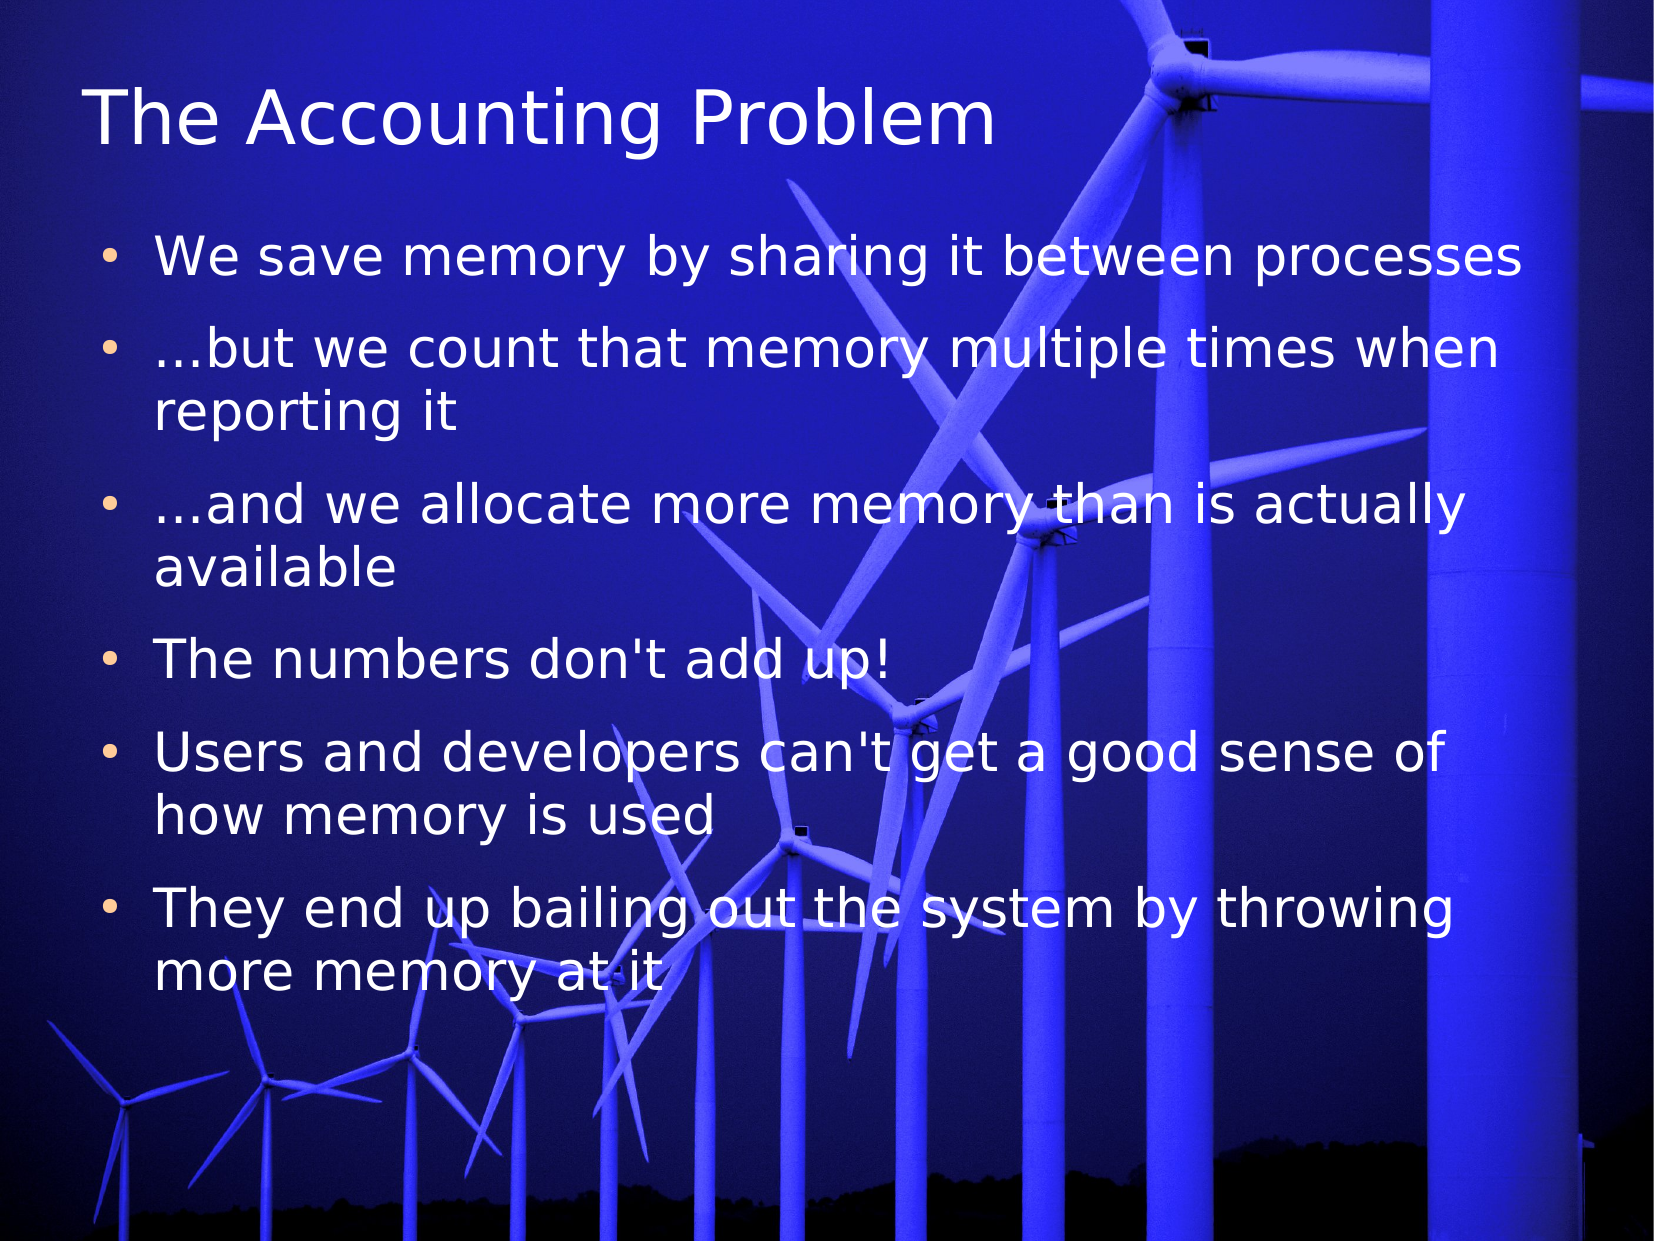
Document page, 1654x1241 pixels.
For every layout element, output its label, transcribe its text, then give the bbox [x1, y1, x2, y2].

list We save memory by sharing it between processes ...but we count that memory multiple times when reporting it ...and we allocate more memory than is actually available The numbers don't add up! Users and developers can't get a good sense of how memory is used They end up bailing out the system by throwing more memory at it [82, 225, 1571, 1094]
title The Accounting Problem [82, 49, 1571, 188]
picture [0, 0, 1654, 1241]
